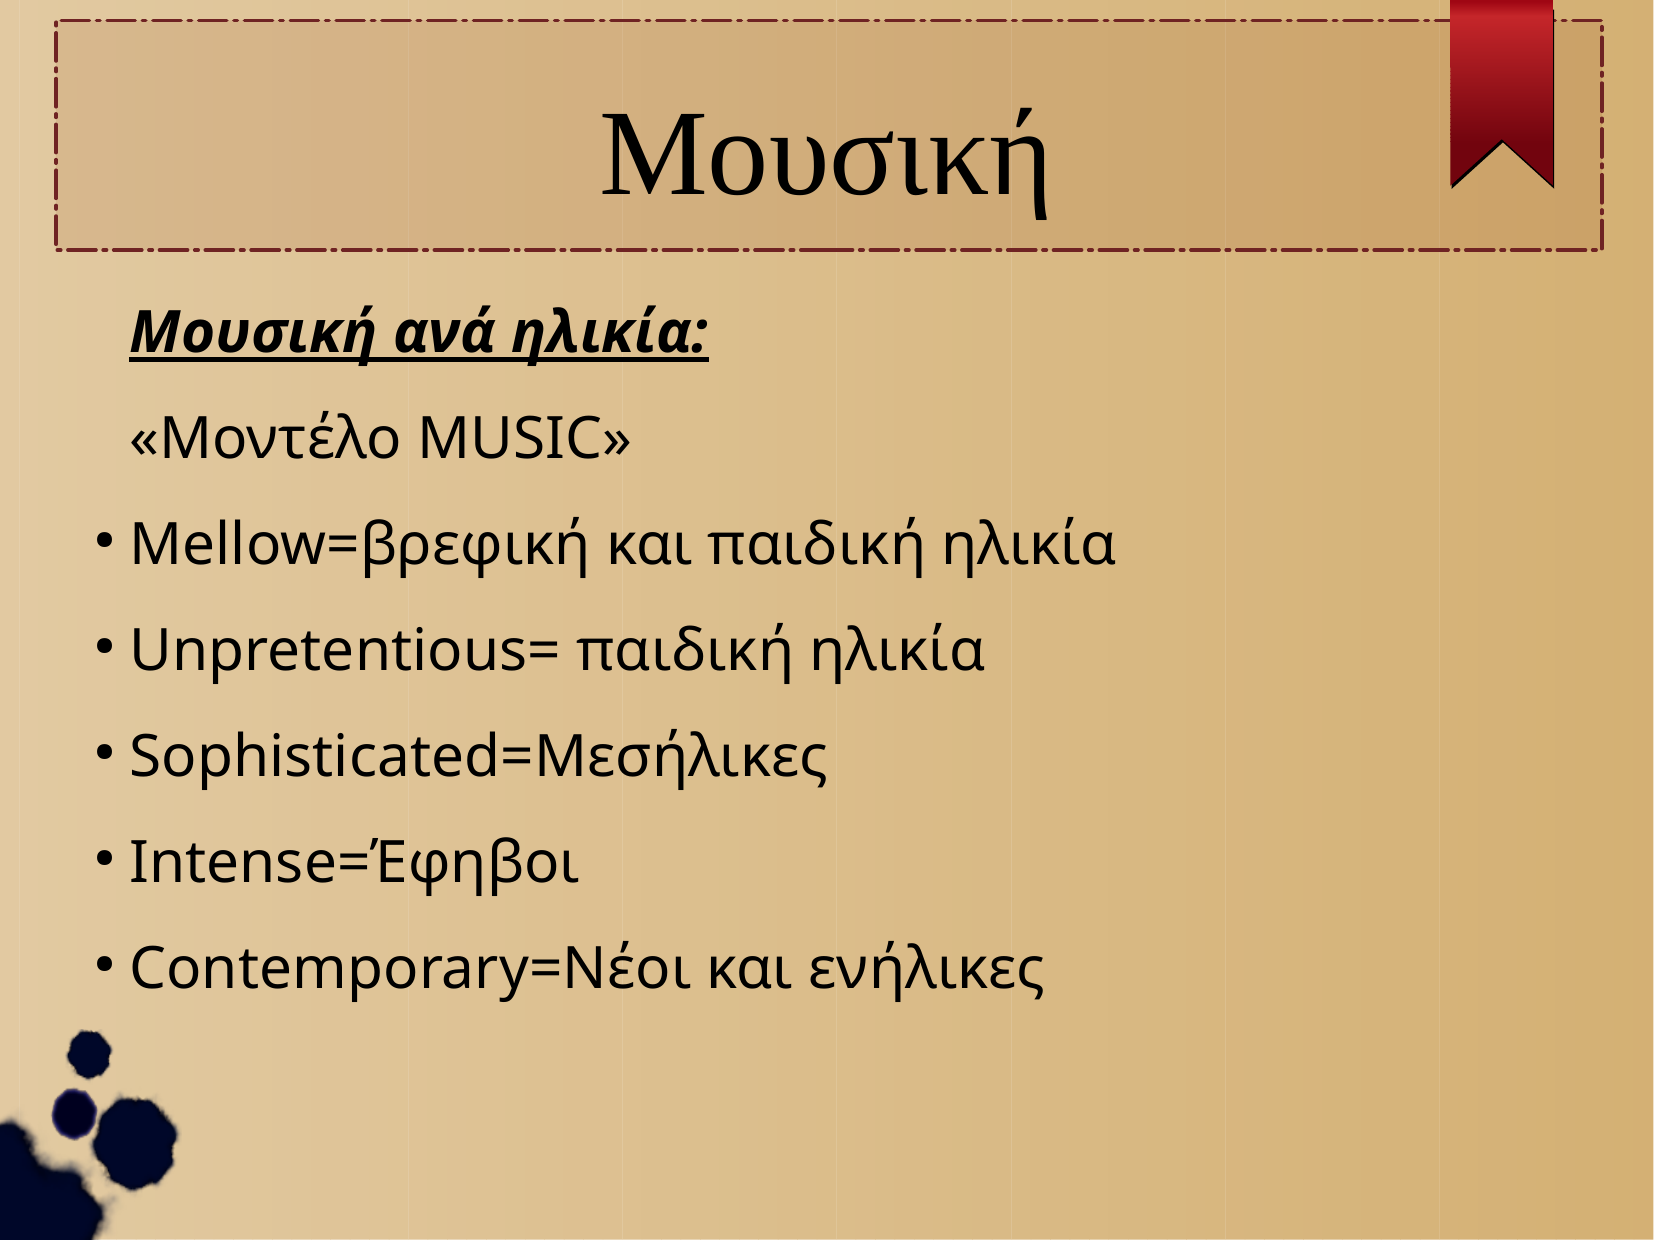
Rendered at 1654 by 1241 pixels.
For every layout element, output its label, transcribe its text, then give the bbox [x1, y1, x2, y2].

list Μουσική ανά ηλικία: «Μοντέλο MUSIC» Μellow=βρεφική και παιδική ηλικία Unpretentious= παιδική ηλικία Sophisticated=Μεσήλικες Intense=Έφηβοι Contemporary=Νέοι και ενήλικες [82, 290, 1571, 1010]
title Μουσική [82, 49, 1571, 257]
